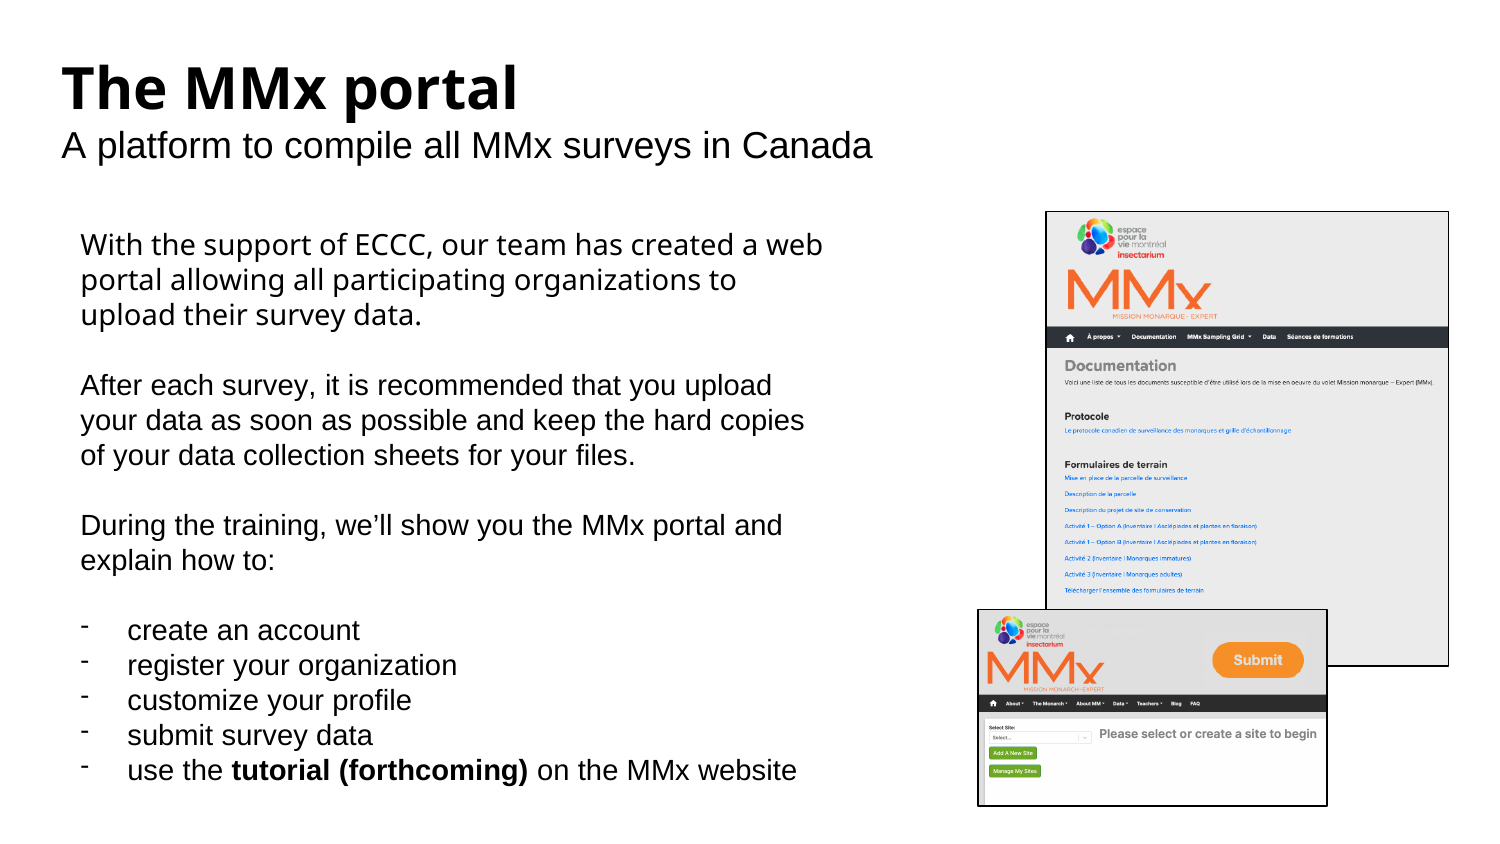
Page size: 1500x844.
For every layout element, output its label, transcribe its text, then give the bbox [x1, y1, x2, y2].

text_box With the support of ECCC, our team has created a web portal allowing all participating organizations to upload their survey data. After each survey, it is recommended that you upload your data as soon as possible and keep the hard copies of your data collection sheets for your files. During the training, we’ll show you the MMx portal and explain how to: create an account register your organization customize your profile submit survey data use the tutorial (forthcoming) on the MMx website [65, 211, 852, 808]
picture [979, 610, 1327, 805]
picture [1046, 212, 1448, 666]
text_box The MMx portal A platform to compile all MMx surveys in Canada [46, 36, 1327, 183]
